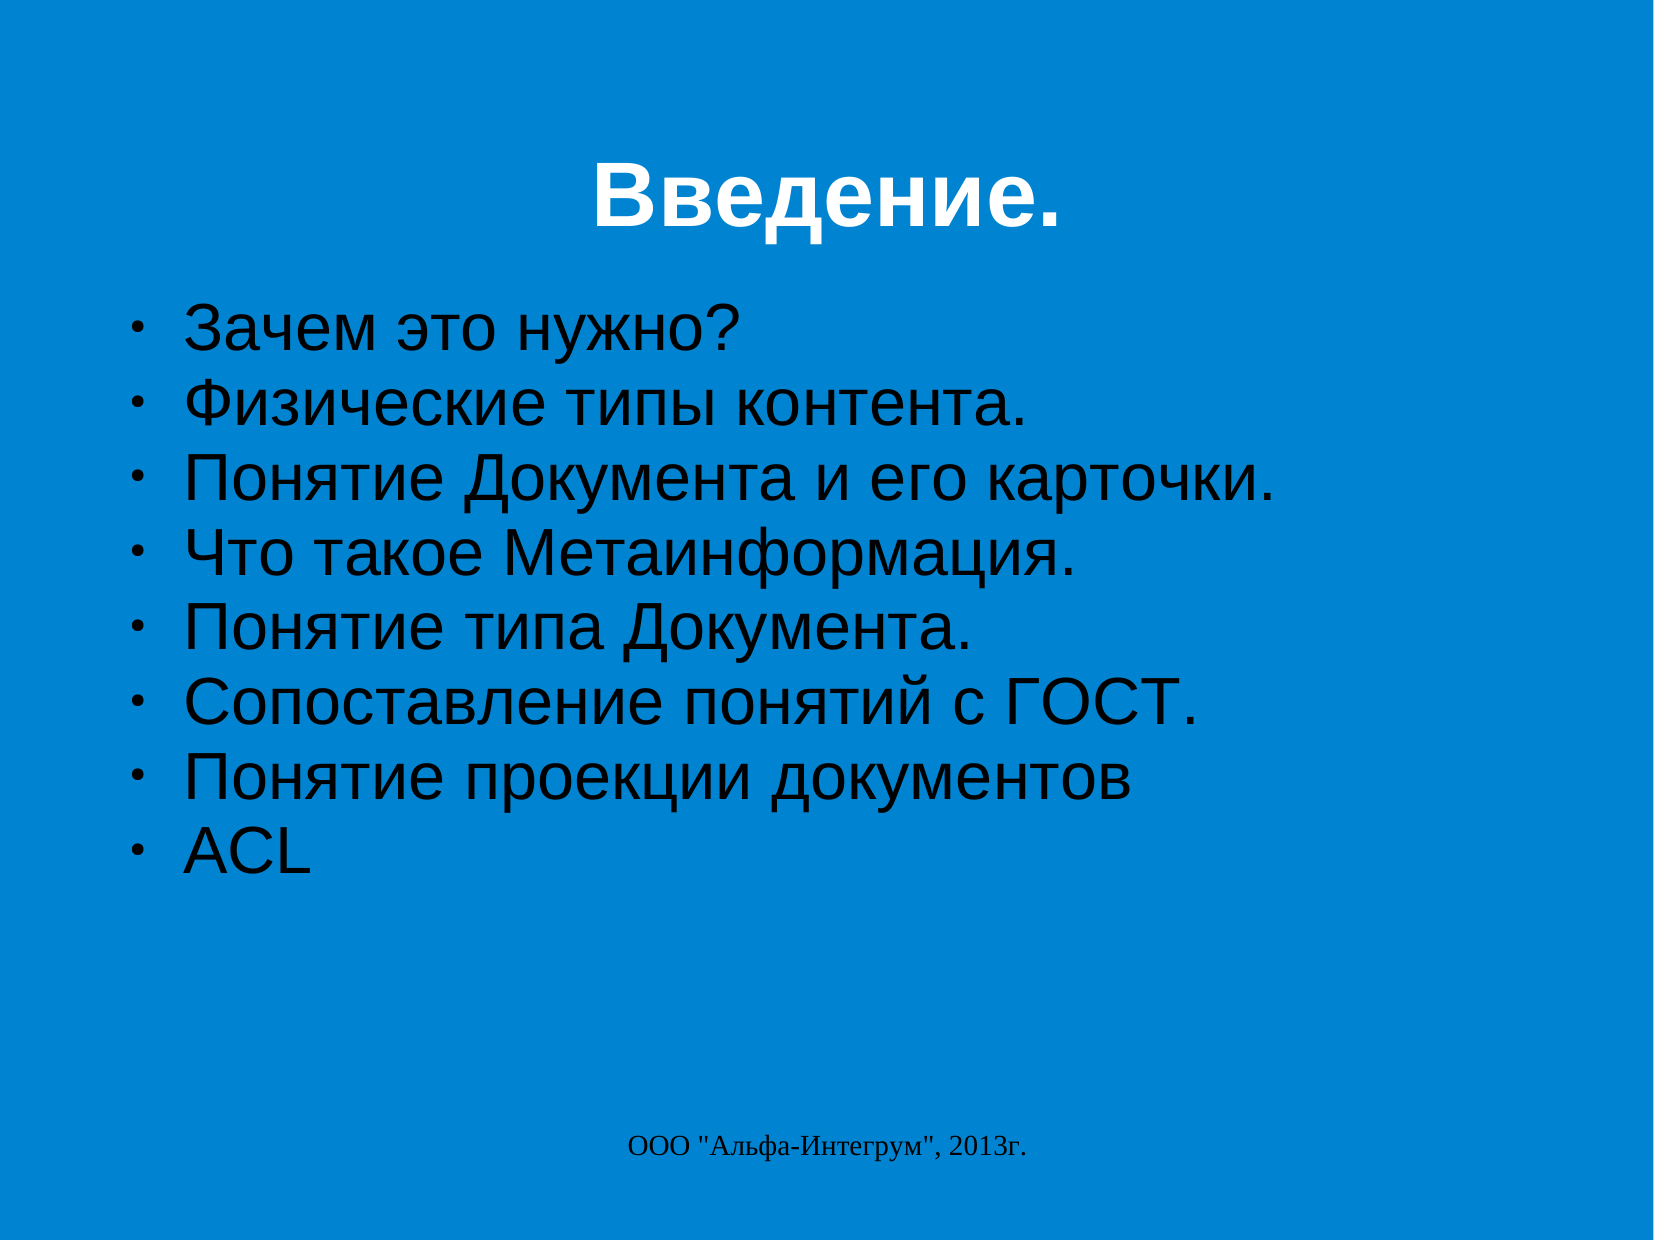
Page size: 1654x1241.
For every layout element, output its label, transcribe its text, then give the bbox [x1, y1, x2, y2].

list Зачем это нужно? Физические типы контента. Понятие Документа и его карточки. Что такое Метаинформация. Понятие типа Документа. Сопоставление понятий с ГОСТ. Понятие проекции документов ACL [82, 290, 1571, 1109]
title Введение. [121, 91, 1534, 290]
